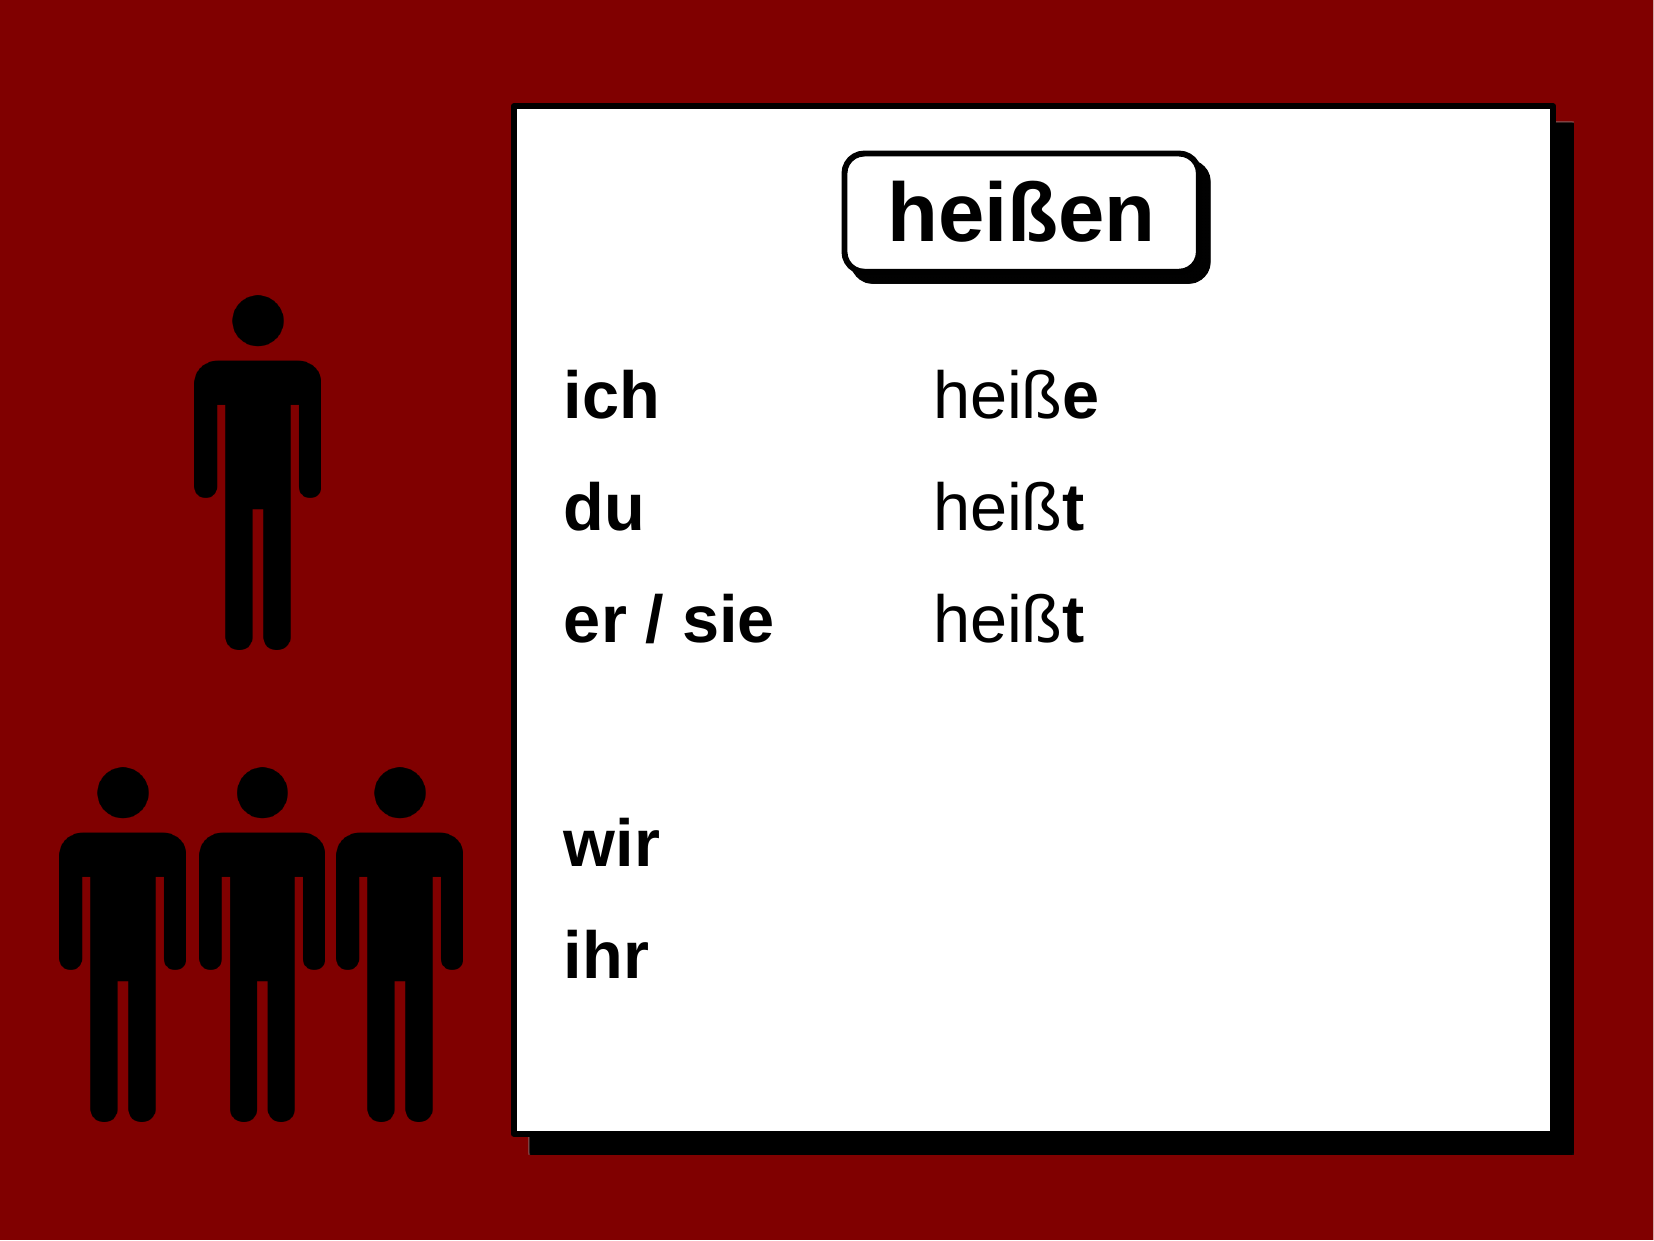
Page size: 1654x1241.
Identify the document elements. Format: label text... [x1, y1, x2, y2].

text_box ich heiße du heißt er / sie heißt wir ihr [549, 312, 1554, 1106]
text_box [513, 106, 1554, 1134]
picture [336, 767, 463, 1123]
text_box heißen [844, 153, 1199, 272]
picture [59, 767, 186, 1123]
picture [194, 295, 321, 650]
picture [199, 767, 325, 1123]
